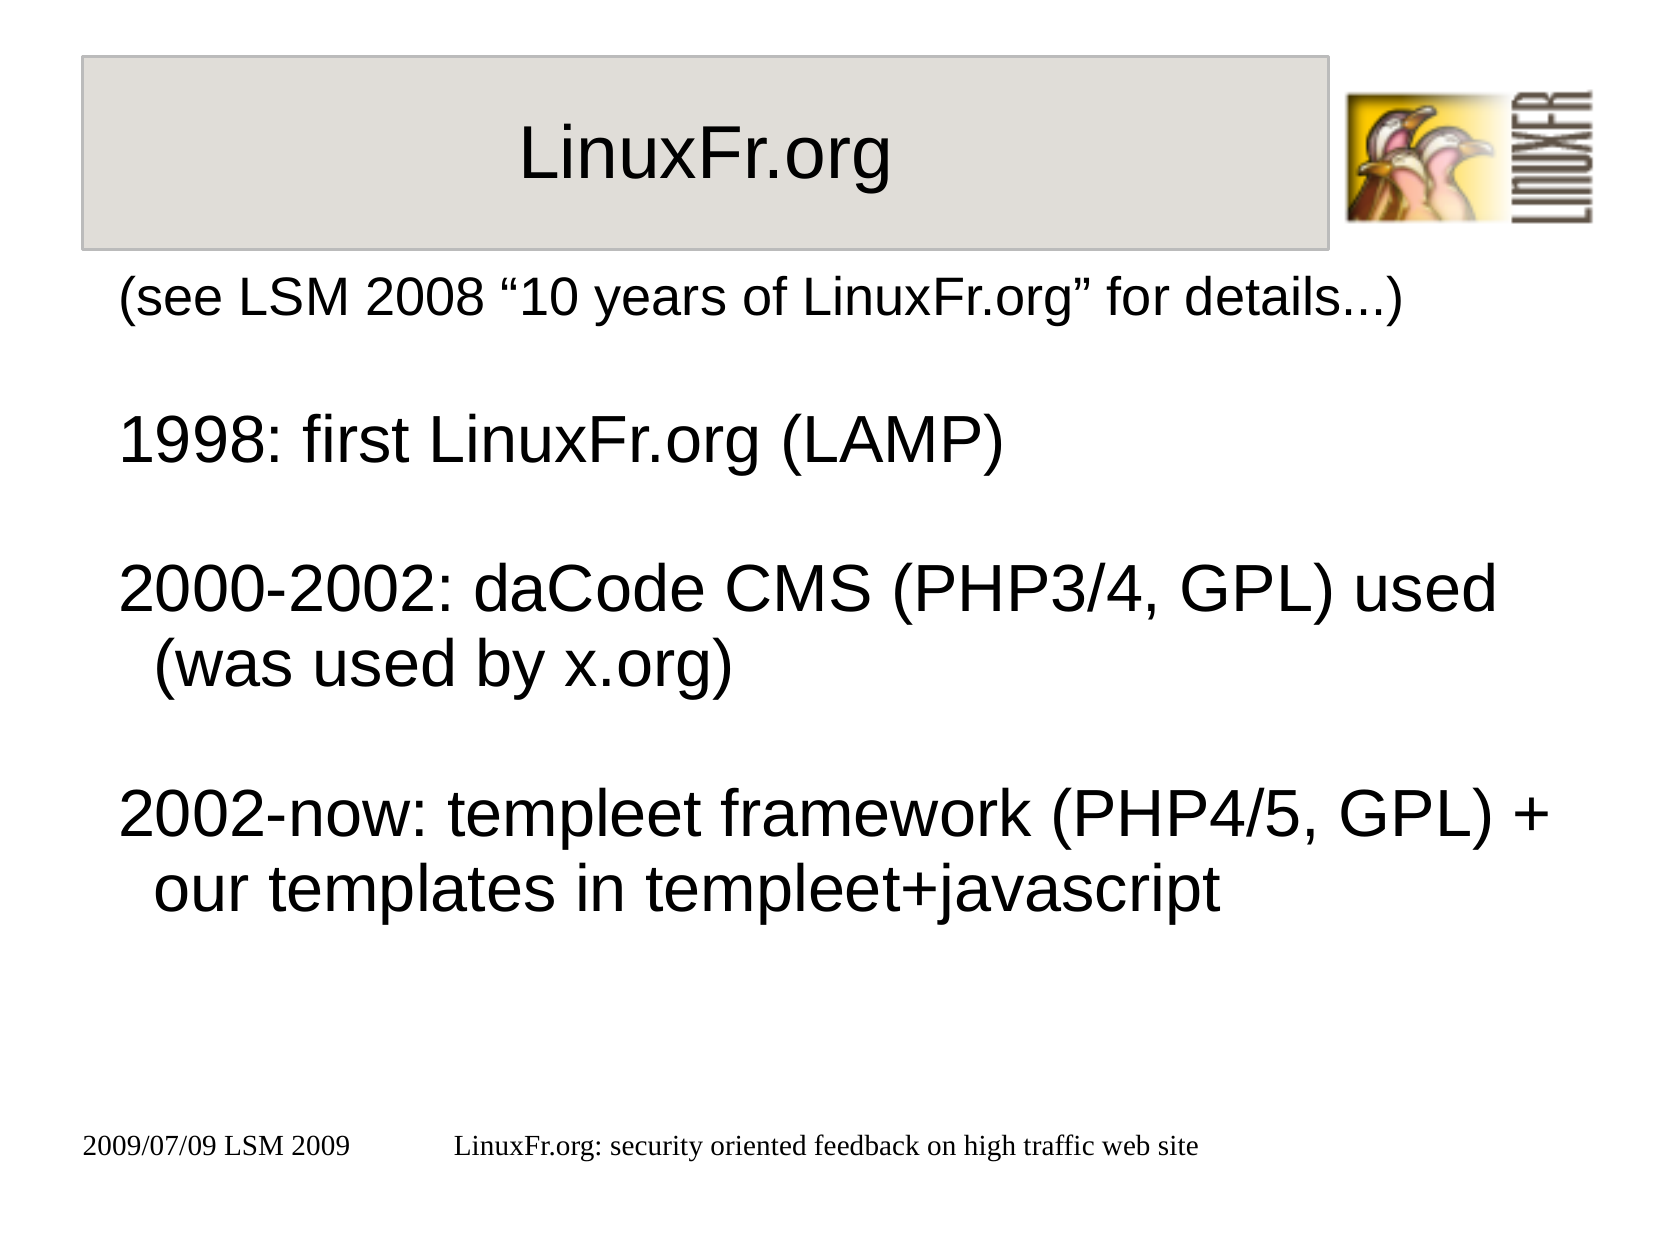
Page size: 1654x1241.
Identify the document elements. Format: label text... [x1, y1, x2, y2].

text_box (see LSM 2008 “10 years of LinuxFr.org” for details...) 1998: first LinuxFr.org (LAMP) 2000-2002: daCode CMS (PHP3/4, GPL) used (was used by x.org) 2002-now: templeet framework (PHP4/5, GPL) + our templates in templeet+javascript [82, 266, 1625, 1071]
picture [1341, 88, 1601, 229]
title LinuxFr.org [82, 56, 1329, 250]
